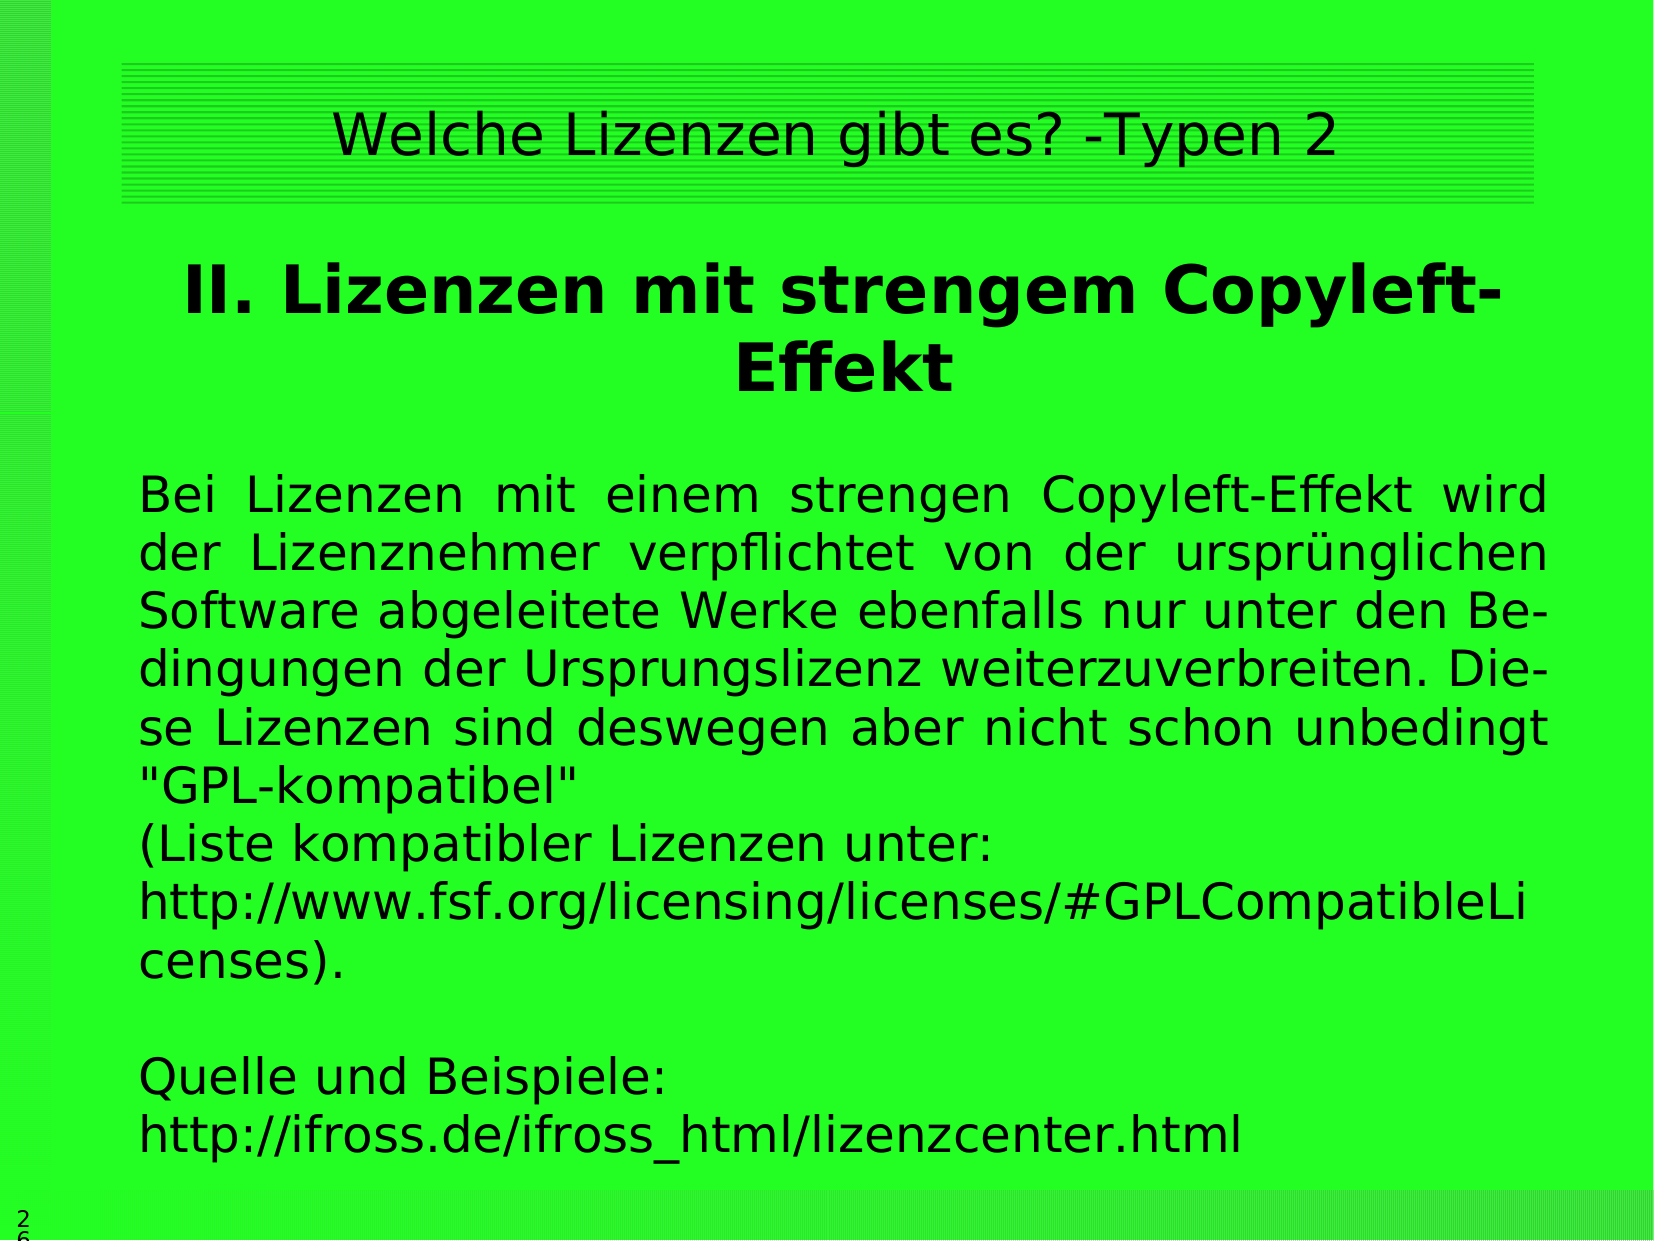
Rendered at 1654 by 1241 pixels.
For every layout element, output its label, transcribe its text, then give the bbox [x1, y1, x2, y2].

title Welche Lizenzen gibt es? -Typen 2 [151, 56, 1503, 215]
subtitle II. Lizenzen mit strengem Copyleft-Effekt Bei Lizenzen mit einem strengen Copyleft-Effekt wird der Lizenznehmer verpflichtet von der ursprünglichen Software abgeleitete Werke ebenfalls nur unter den Be-dingungen der Ursprungslizenz weiterzuverbreiten. Die-se Lizenzen sind deswegen aber nicht schon unbedingt "GPL-kompatibel" (Liste kompatibler Lizenzen unter: http://www.fsf.org/licensing/licenses/#GPLCompatibleLicenses). Quelle und Beispiele: http://ifross.de/ifross_html/lizenzcenter.html [138, 235, 1551, 1182]
